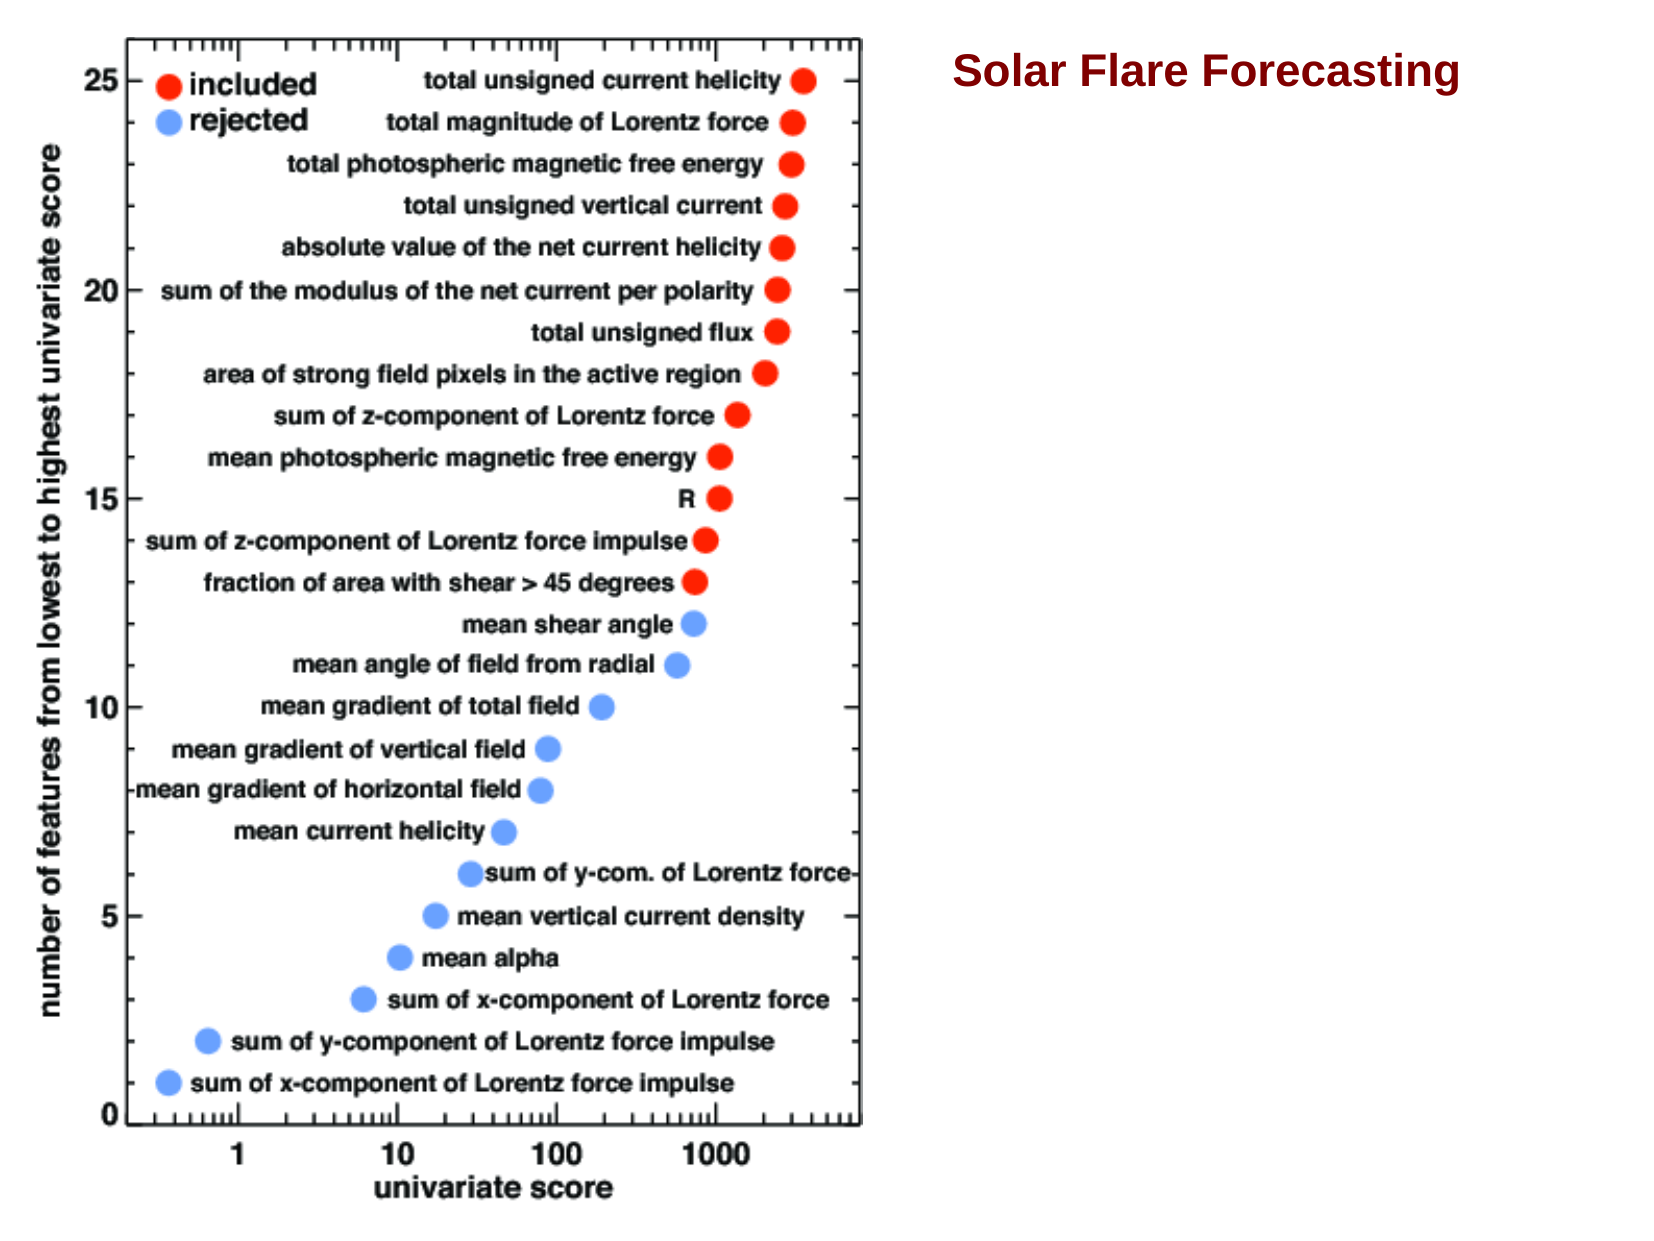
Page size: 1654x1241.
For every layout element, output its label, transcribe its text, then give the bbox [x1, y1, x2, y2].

text_box Solar Flare Forecasting [937, 37, 1640, 172]
picture [33, 37, 863, 1213]
